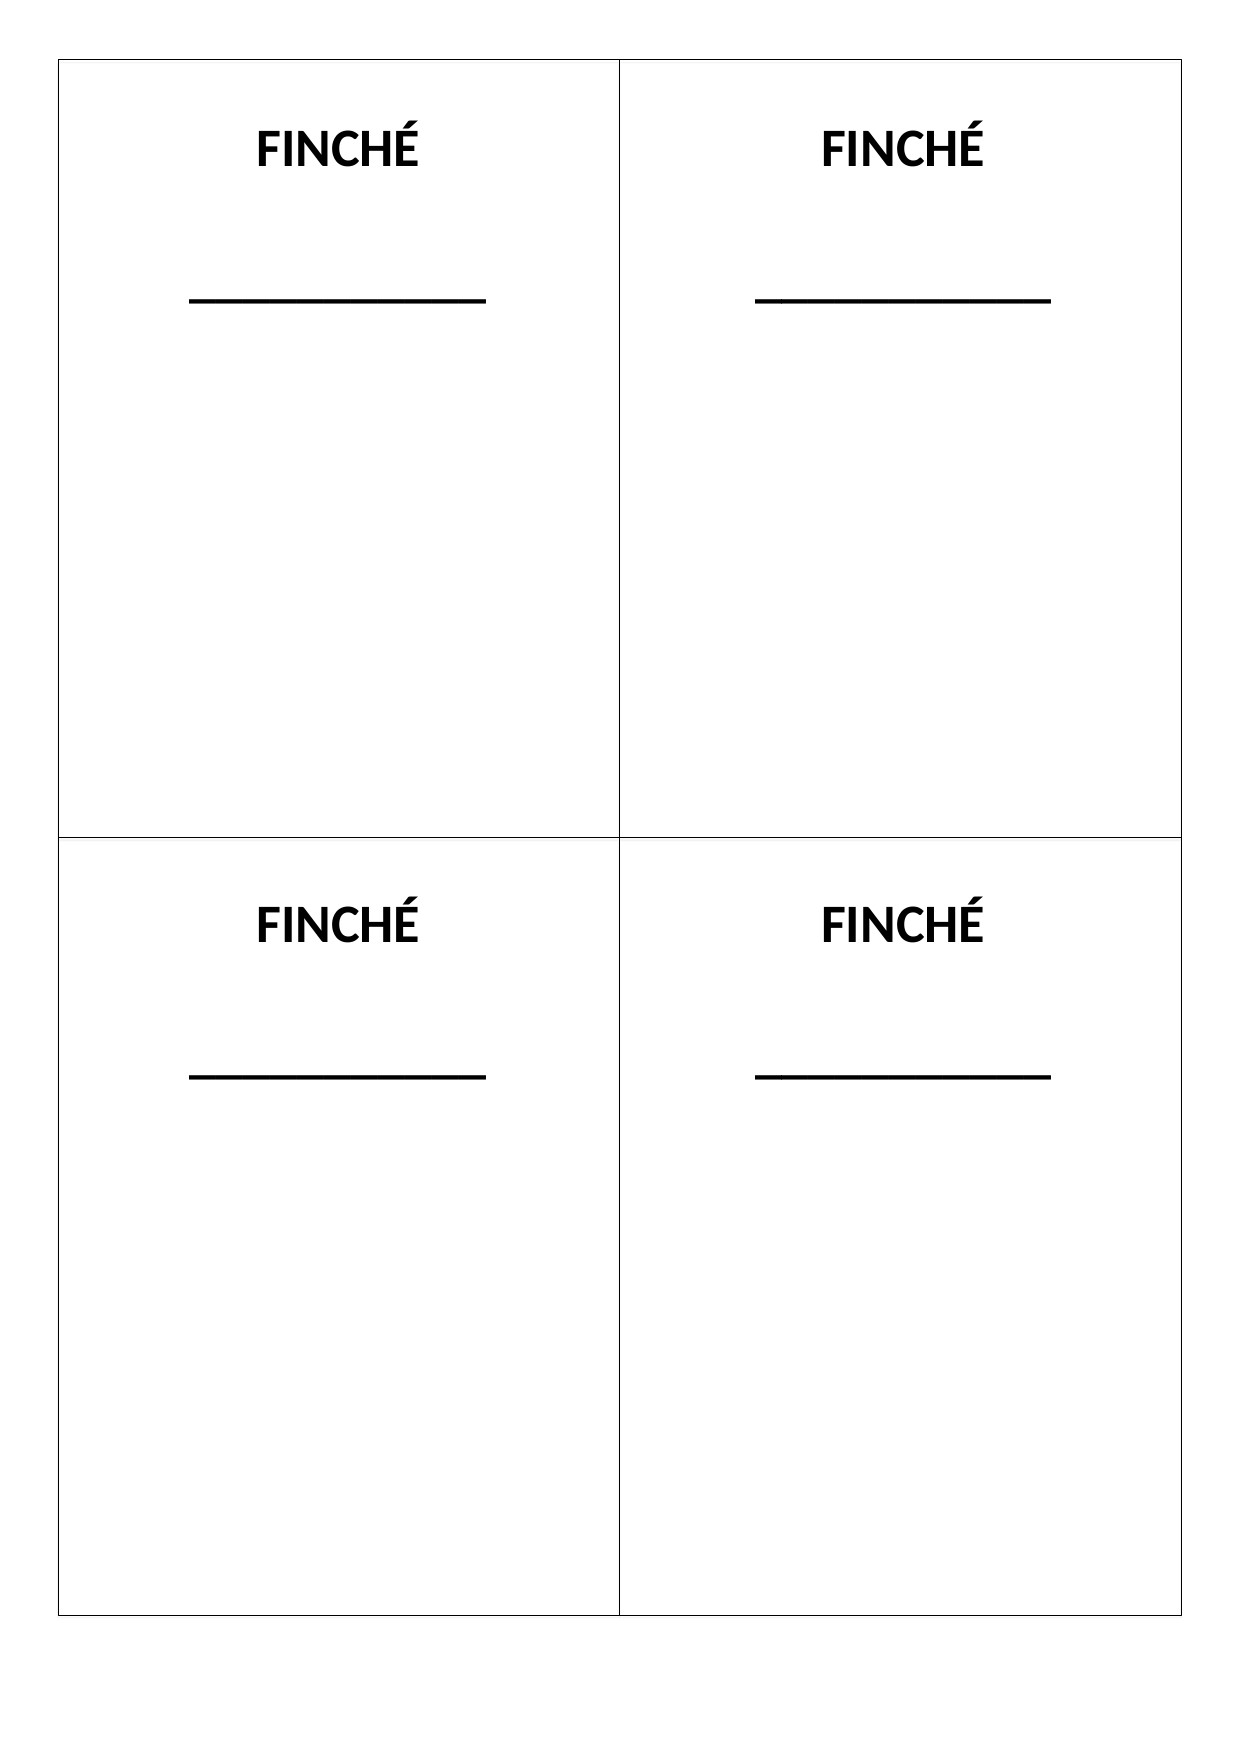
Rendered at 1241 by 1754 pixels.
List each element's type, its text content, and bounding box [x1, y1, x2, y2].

text_box FINCHÉ ___________ [94, 105, 583, 315]
text_box FINCHÉ ___________ [659, 105, 1148, 315]
text_box FINCHÉ ___________ [94, 881, 583, 1091]
text_box FINCHÉ ___________ [659, 881, 1148, 1091]
